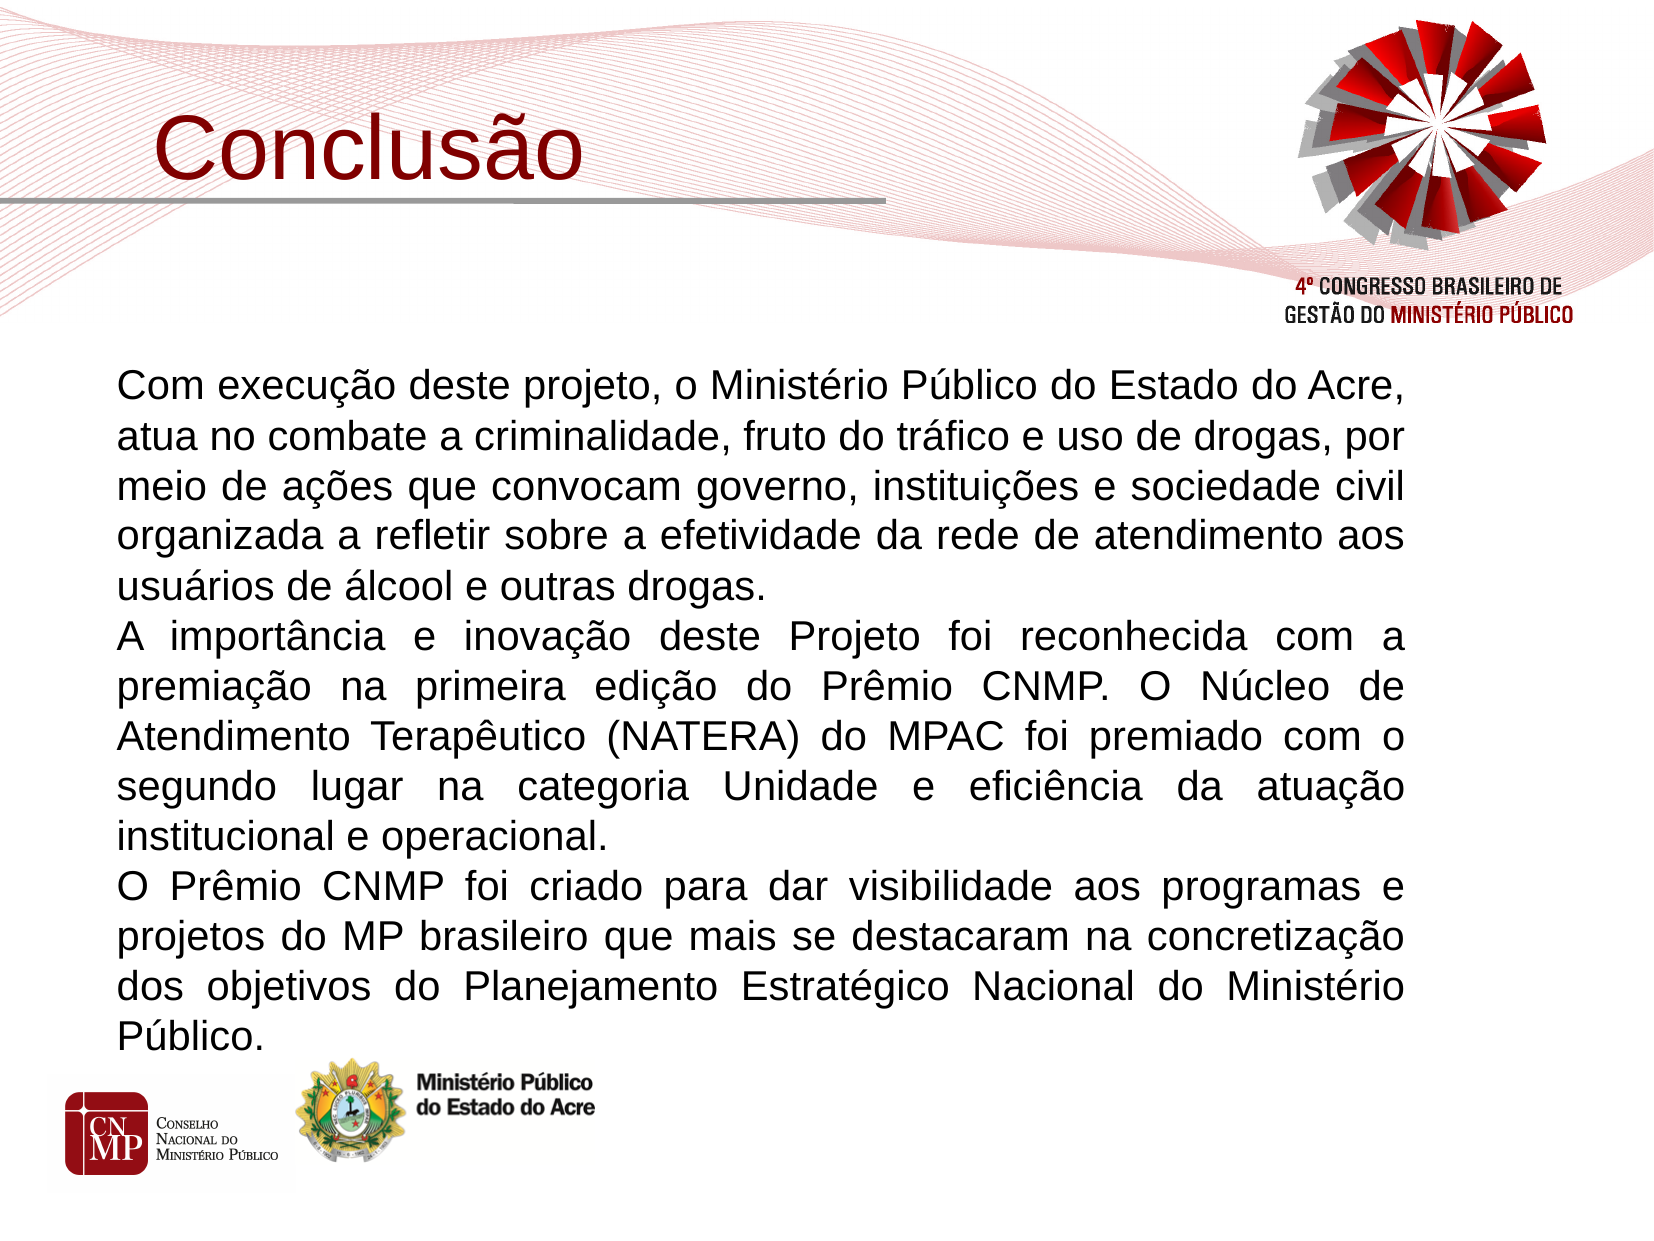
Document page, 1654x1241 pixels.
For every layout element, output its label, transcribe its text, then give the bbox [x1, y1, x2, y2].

text_box Com execução deste projeto, o Ministério Público do Estado do Acre, atua no combate a criminalidade, fruto do tráfico e uso de drogas, por meio de ações que convocam governo, instituições e sociedade civil organizada a refletir sobre a efetividade da rede de atendimento aos usuários de álcool e outras drogas. A importância e inovação deste Projeto foi reconhecida com a premiação na primeira edição do Prêmio CNMP. O Núcleo de Atendimento Terapêutico (NATERA) do MPAC foi premiado com o segundo lugar na categoria Unidade e eficiência da atuação institucional e operacional. O Prêmio CNMP foi criado para dar visibilidade aos programas e projetos do MP brasileiro que mais se destacaram na concretização dos objetivos do Planejamento Estratégico Nacional do Ministério Público. [101, 350, 1421, 1164]
picture [47, 1074, 595, 1193]
picture [0, 7, 1654, 323]
text_box Conclusão [0, 89, 739, 207]
